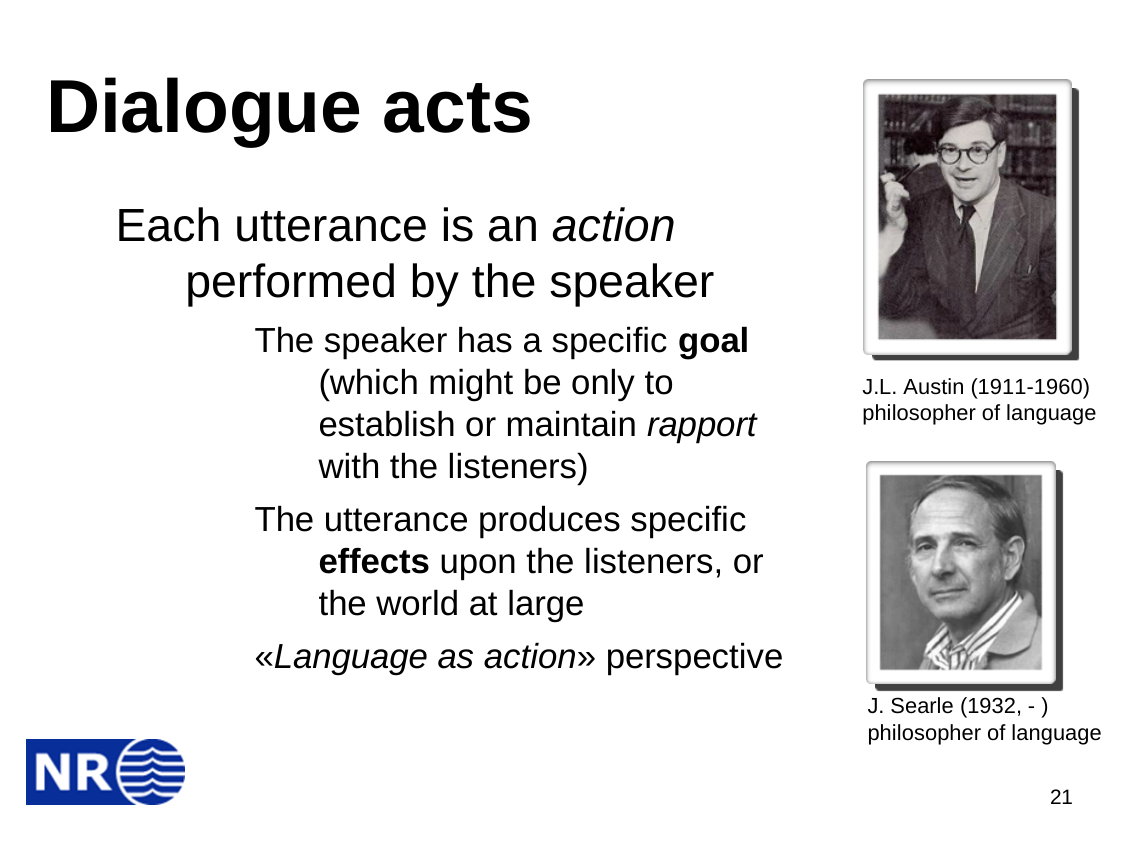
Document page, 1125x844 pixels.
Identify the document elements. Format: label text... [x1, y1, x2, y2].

picture [863, 79, 1072, 355]
text_box [1035, 776, 1095, 812]
text_box J. Searle (1932, - ) philosopher of language [863, 687, 1109, 750]
list Each utterance is an action performed by the speaker The speaker has a specific goal (which might be only to establish or maintain rapport with the listeners) The utterance produces specific effects upon the listeners, or the world at large «Language as action» perspective [30, 187, 811, 694]
picture [866, 461, 1056, 684]
text_box J.L. Austin (1911-1960) philosopher of language [857, 367, 1019, 430]
title Dialogue acts [30, 32, 1095, 157]
